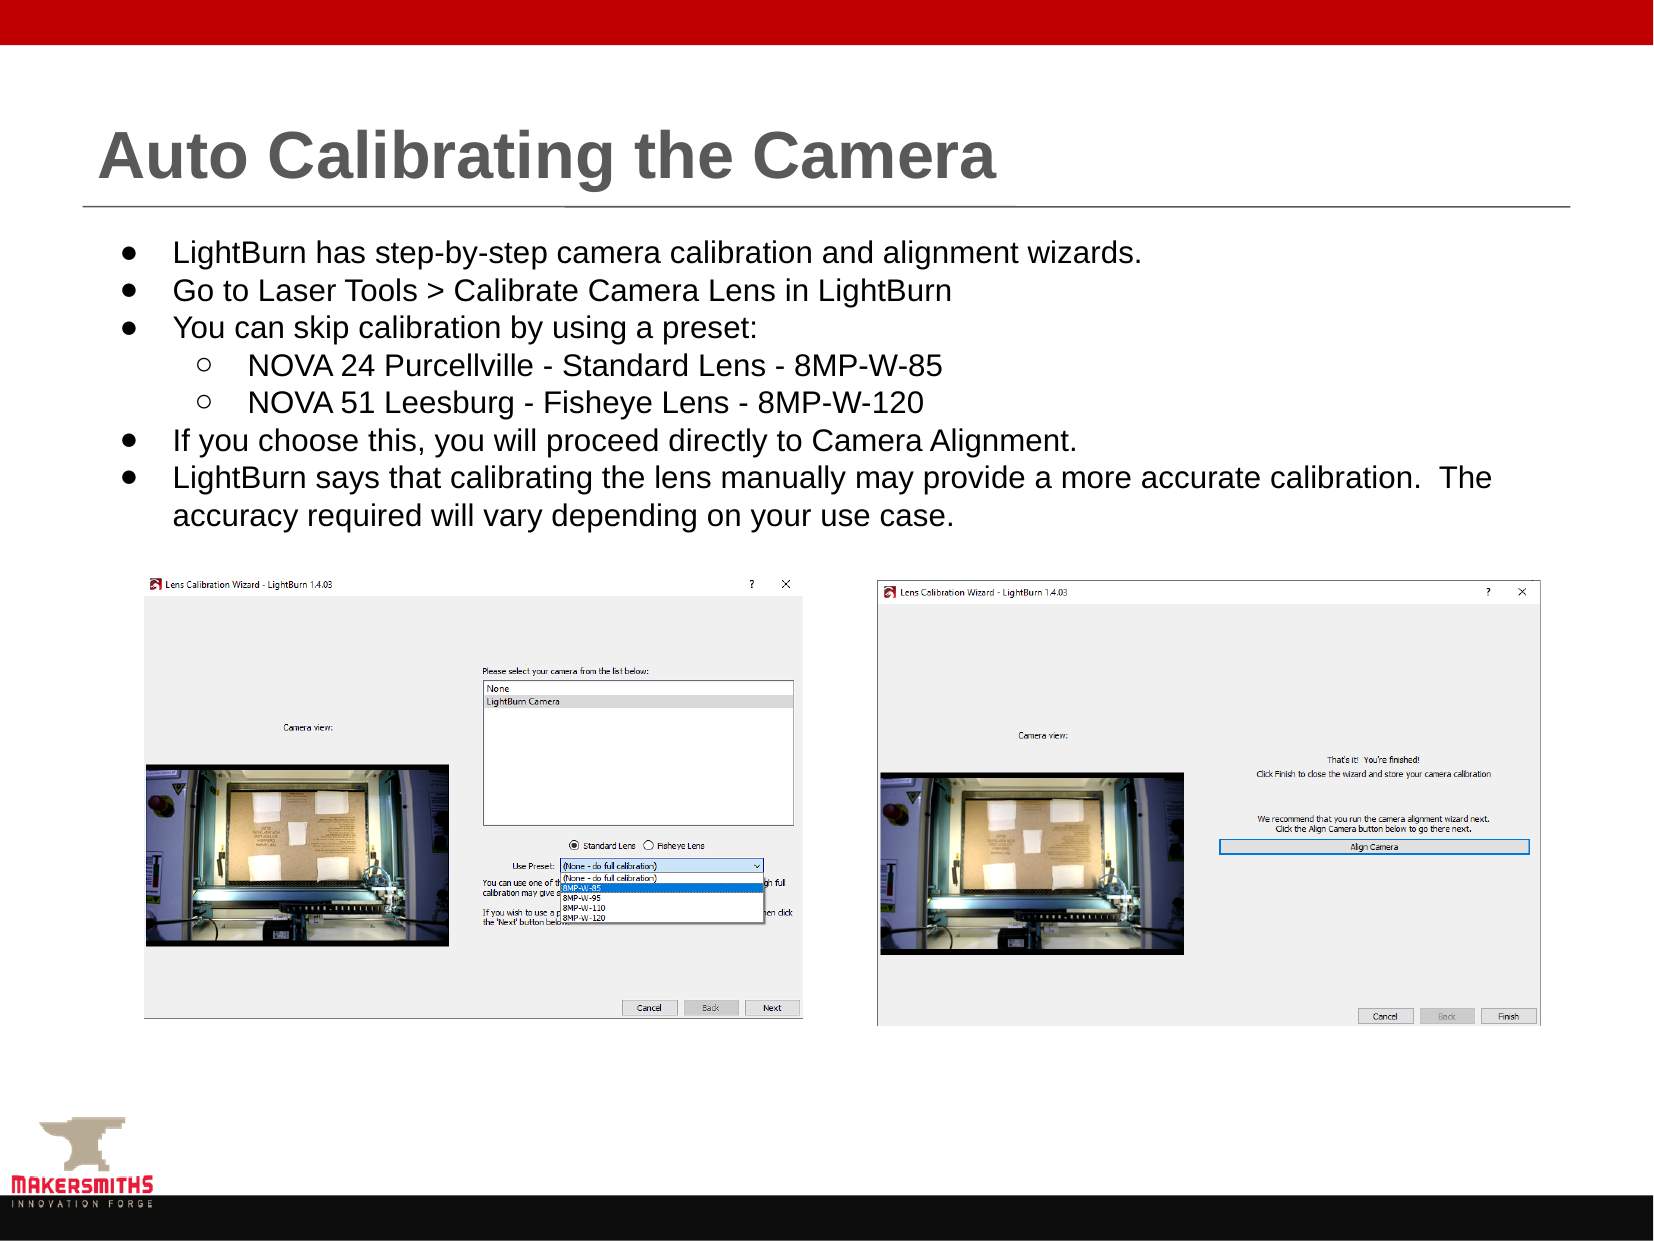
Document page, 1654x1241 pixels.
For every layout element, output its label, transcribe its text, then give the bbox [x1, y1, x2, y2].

picture [144, 573, 803, 1019]
picture [877, 580, 1541, 1026]
text_box LightBurn has step-by-step camera calibration and alignment wizards. Go to Laser Tools > Calibrate Camera Lens in LightBurn You can skip calibration by using a preset: NOVA 24 Purcellville - Standard Lens - 8MP-W-85 NOVA 51 Leesburg - Fisheye Lens - 8MP-W-120 If you choose this, you will proceed directly to Camera Alignment. LightBurn says that calibrating the lens manually may provide a more accurate calibration. The accuracy required will vary depending on your use case. [82, 217, 1571, 412]
title Auto Calibrating the Camera [82, 51, 1571, 207]
picture [5, 1109, 158, 1216]
